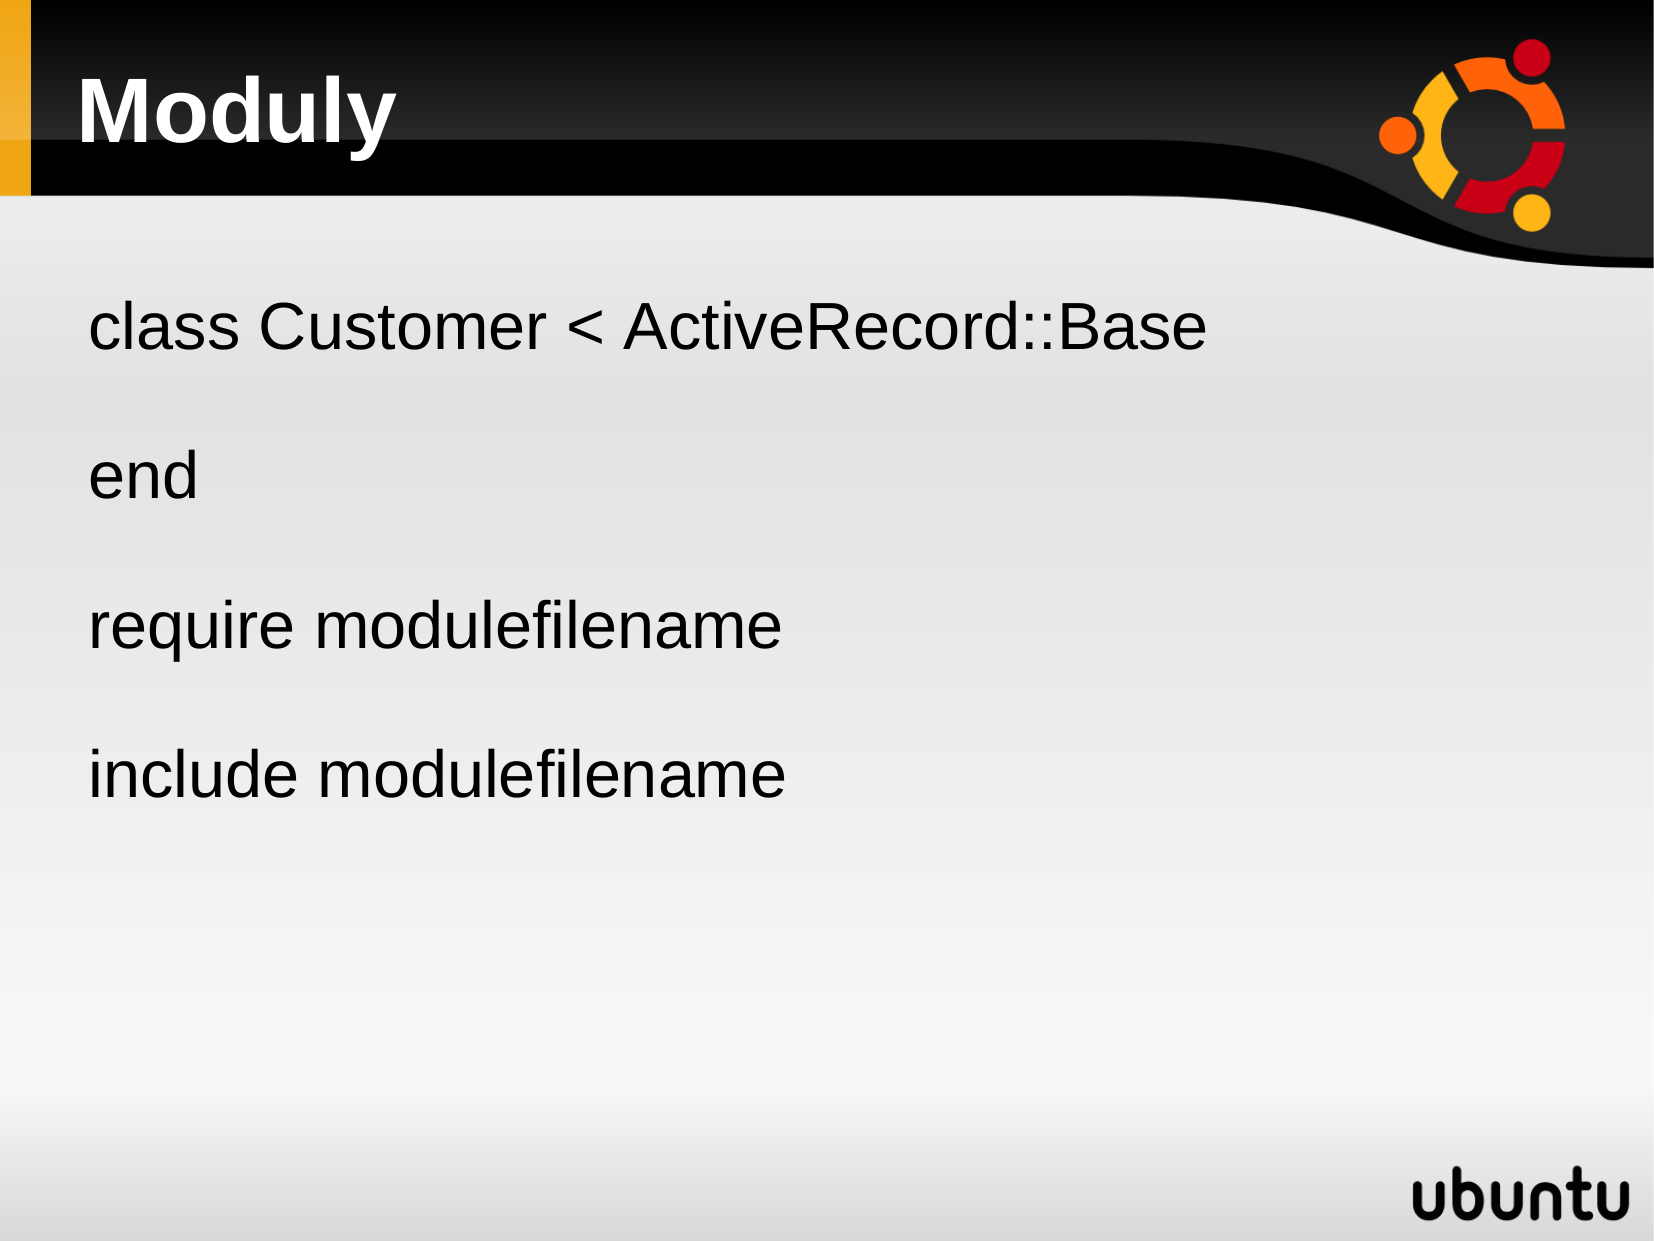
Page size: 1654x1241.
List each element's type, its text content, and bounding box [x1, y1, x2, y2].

list class Customer < ActiveRecord::Base end require modulefilename include modulefilename [88, 288, 1577, 1093]
title Moduly [76, 14, 1565, 207]
picture [0, 0, 1654, 1241]
